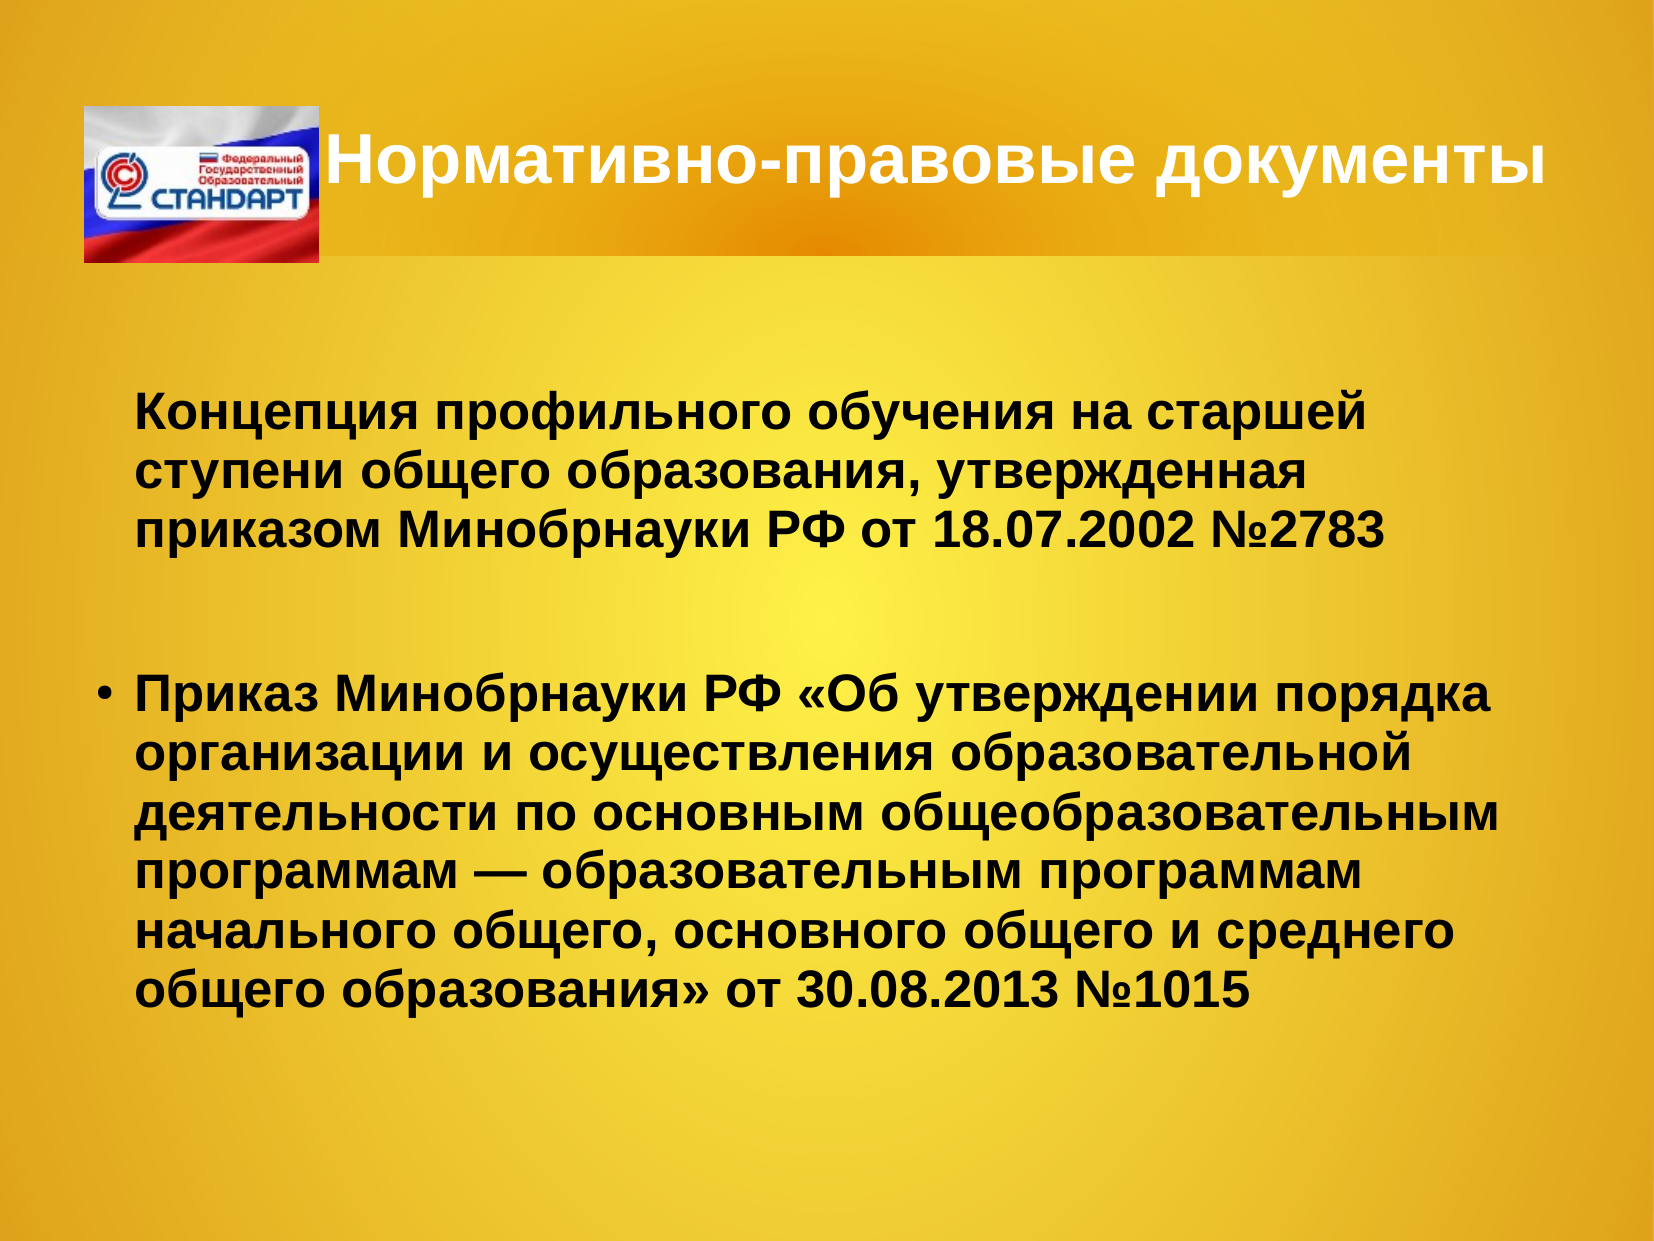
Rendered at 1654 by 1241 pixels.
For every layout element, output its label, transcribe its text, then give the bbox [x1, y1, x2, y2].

title Нормативно-правовые документы [82, 47, 1571, 252]
list Концепция профильного обучения на старшей ступени общего образования, утвержденная приказом Минобрнауки РФ от 18.07.2002 №2783 Приказ Минобрнауки РФ «Об утверждении порядка организации и осуществления образовательной деятельности по основным общеобразовательным программам — образовательным программам начального общего, основного общего и среднего общего образования» от 30.08.2013 №1015 [82, 299, 1571, 1019]
picture [84, 106, 319, 263]
